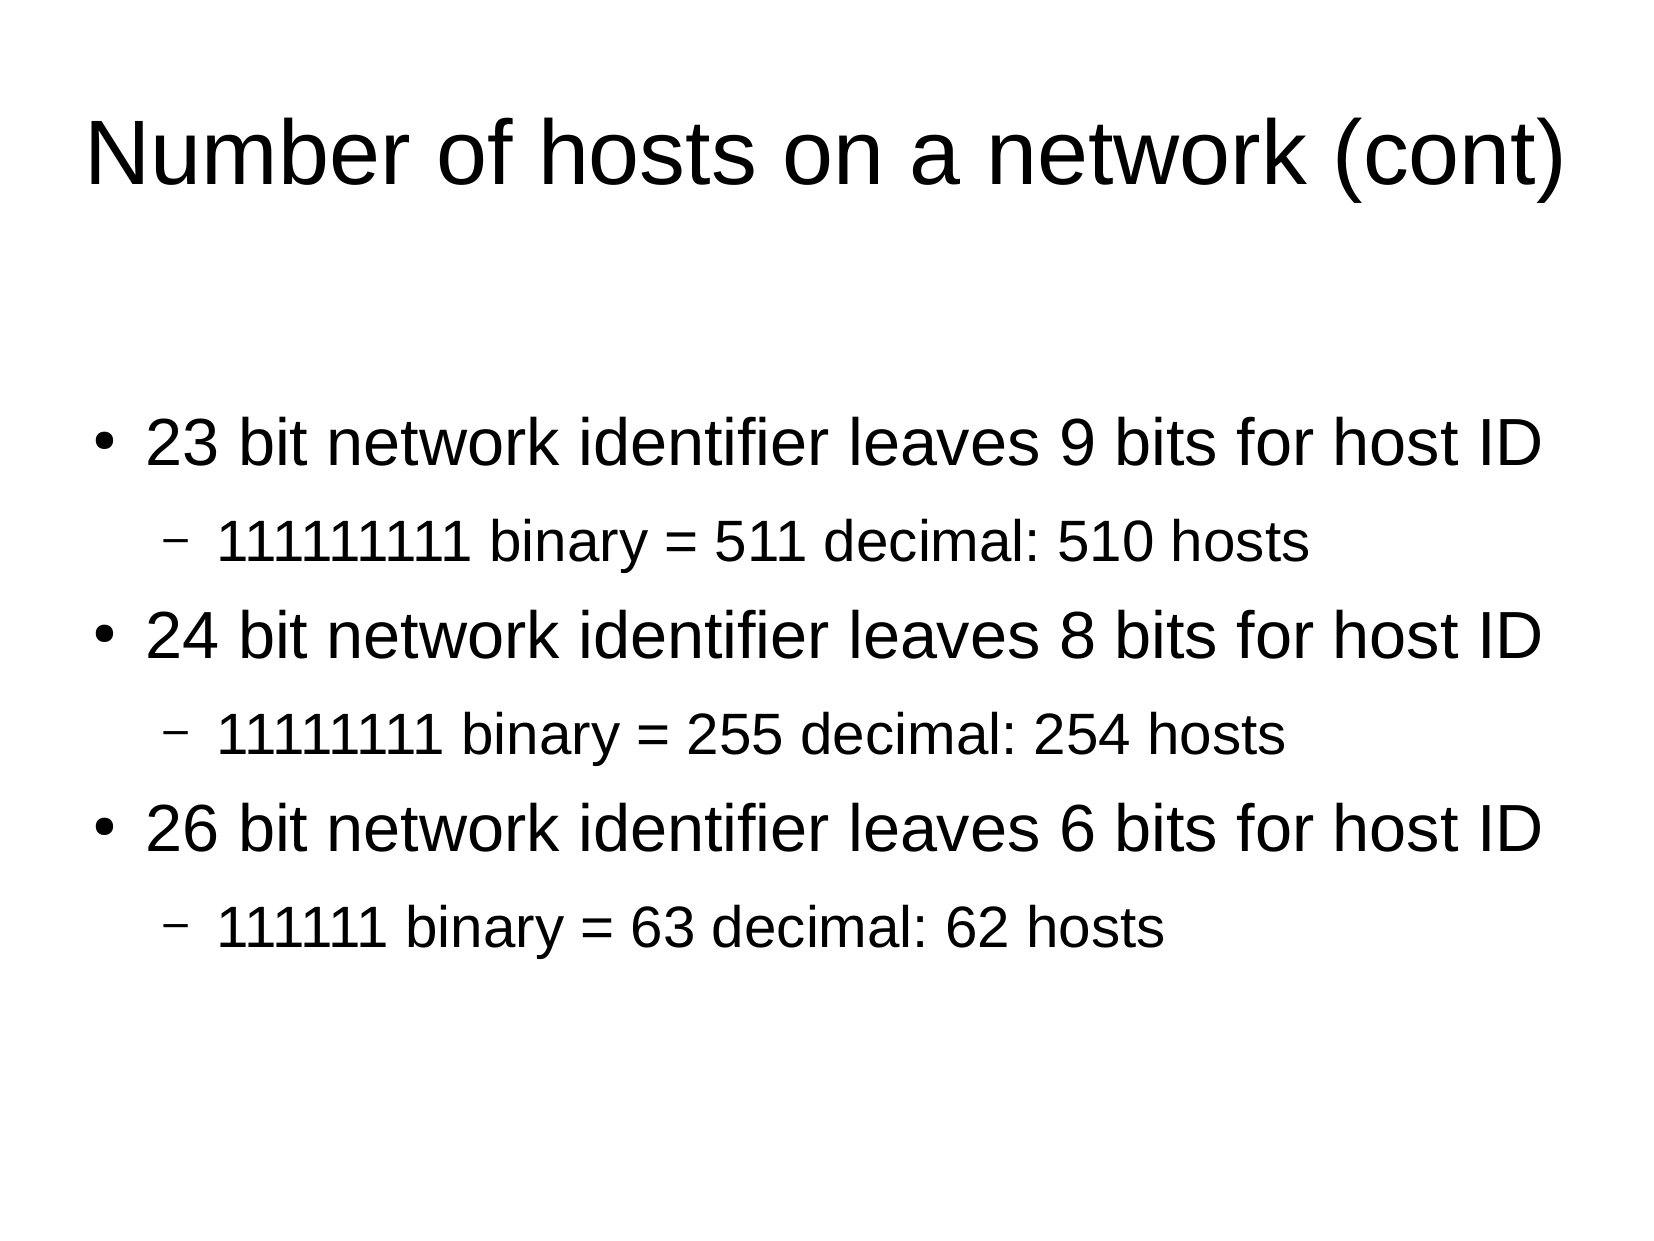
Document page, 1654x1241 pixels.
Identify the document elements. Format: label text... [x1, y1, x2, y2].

list 23 bit network identifier leaves 9 bits for host ID 111111111 binary = 511 decimal: 510 hosts 24 bit network identifier leaves 8 bits for host ID 11111111 binary = 255 decimal: 254 hosts 26 bit network identifier leaves 6 bits for host ID 111111 binary = 63 decimal: 62 hosts [75, 405, 1564, 1048]
title Number of hosts on a network (cont) [82, 49, 1571, 257]
